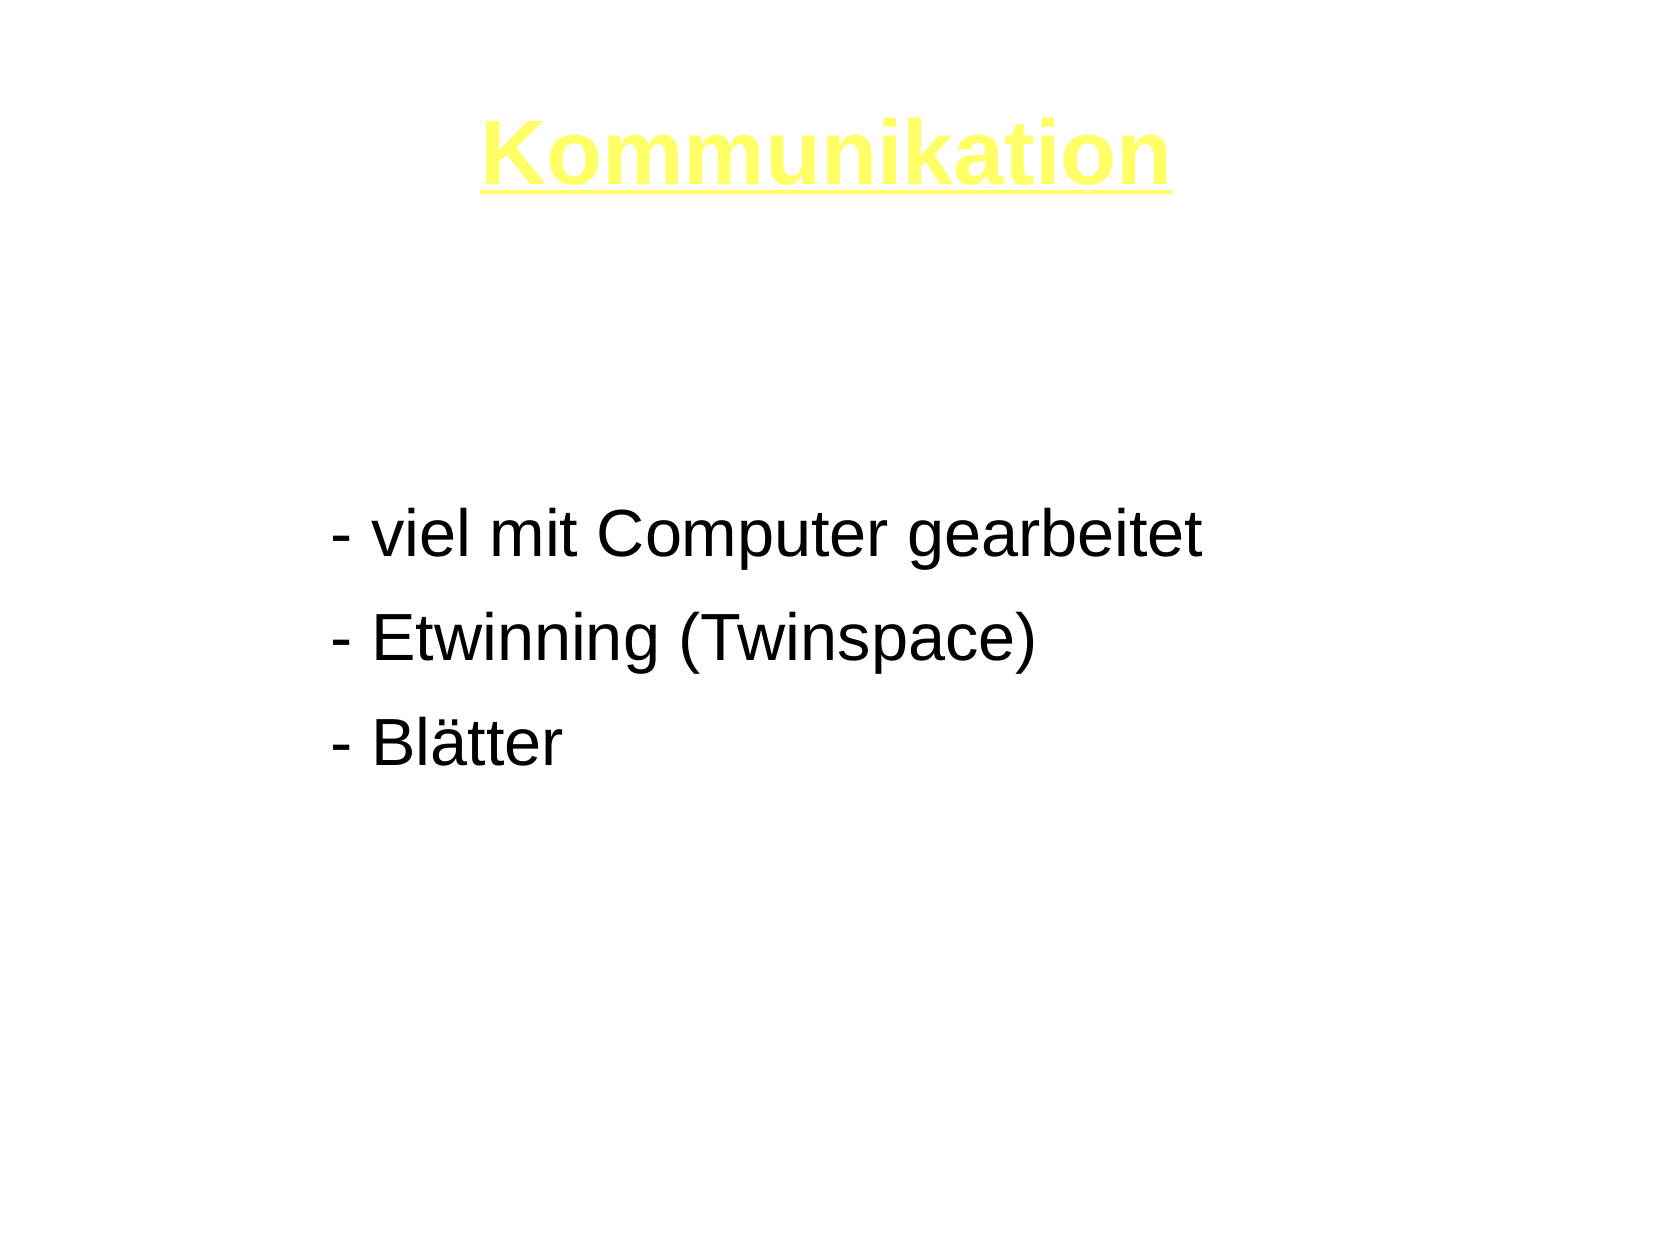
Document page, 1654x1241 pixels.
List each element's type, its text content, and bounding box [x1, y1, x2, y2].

title Kommunikation [82, 49, 1571, 257]
list - viel mit Computer gearbeitet - Etwinning (Twinspace) - Blätter [259, 496, 1654, 1241]
